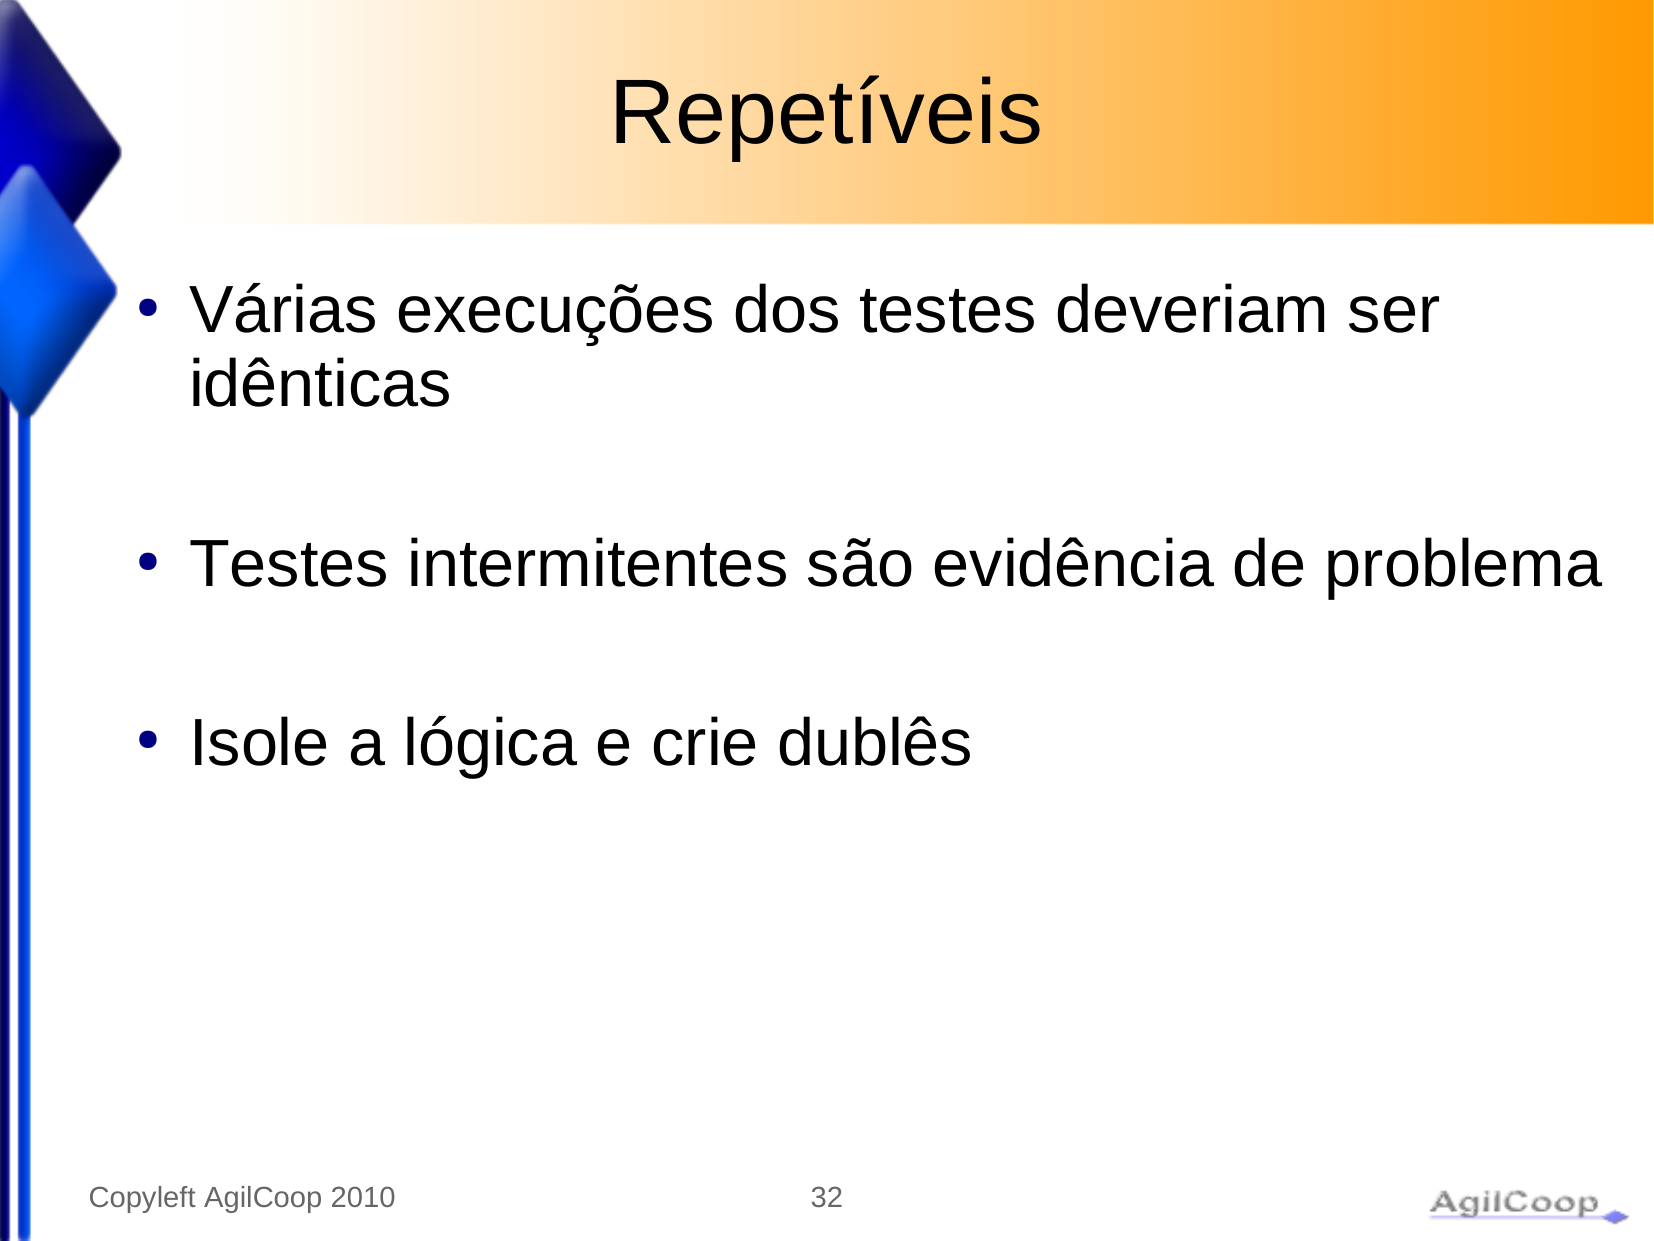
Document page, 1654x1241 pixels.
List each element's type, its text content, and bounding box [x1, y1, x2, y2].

title Repetíveis [82, 8, 1571, 216]
list Várias execuções dos testes deveriam ser idênticas Testes intermitentes são evidência de problema Isole a lógica e crie dublês [118, 271, 1607, 1108]
picture [0, 0, 1654, 1241]
